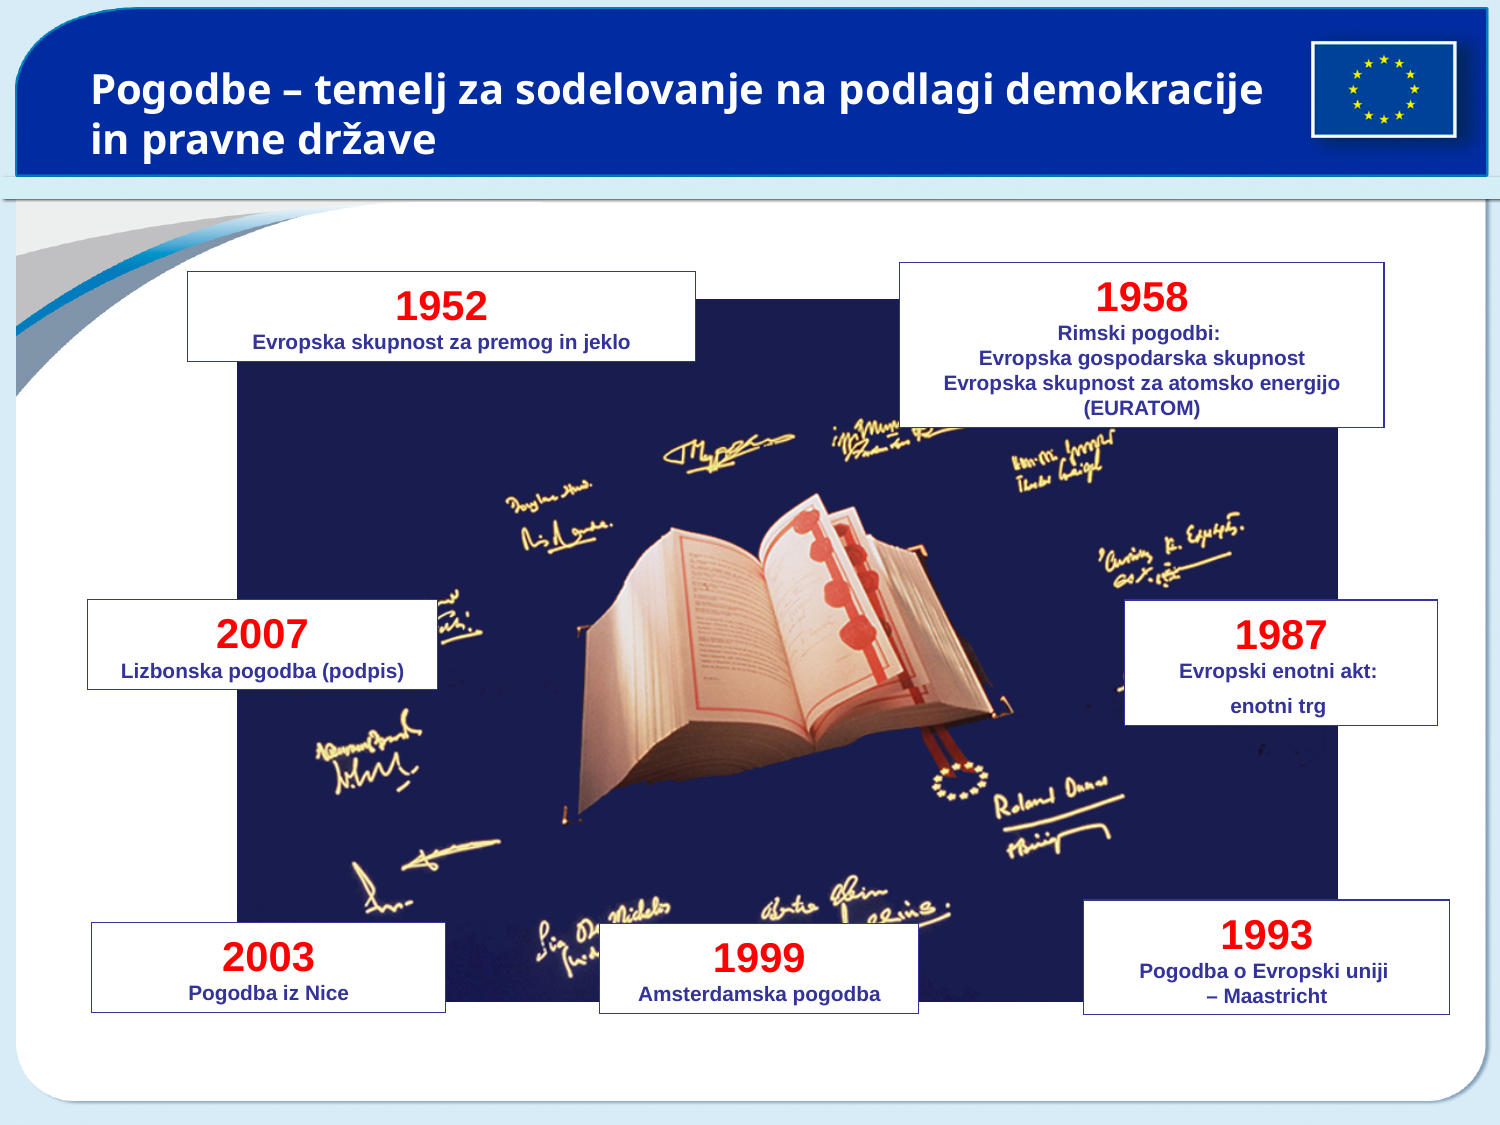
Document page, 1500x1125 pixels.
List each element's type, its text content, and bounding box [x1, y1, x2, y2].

text_box 2007 Lizbonska pogodba (podpis) [87, 599, 438, 690]
text_box 2003 Pogodba iz Nice [91, 922, 446, 1013]
title Pogodbe – temelj za sodelovanje na podlagi demokracije in pravne države [75, 19, 1294, 207]
text_box 1958 Rimski pogodbi: Evropska gospodarska skupnost Evropska skupnost za atomsko energijo (EURATOM) [899, 262, 1385, 428]
text_box 1952 Evropska skupnost za premog in jeklo [187, 271, 696, 362]
picture [0, 0, 1500, 1125]
text_box 1987 Evropski enotni akt: enotni trg [1124, 600, 1438, 726]
text_box 1993 Pogodba o Evropski uniji – Maastricht [1083, 900, 1450, 1015]
text_box 1999 Amsterdamska pogodba [599, 923, 919, 1014]
